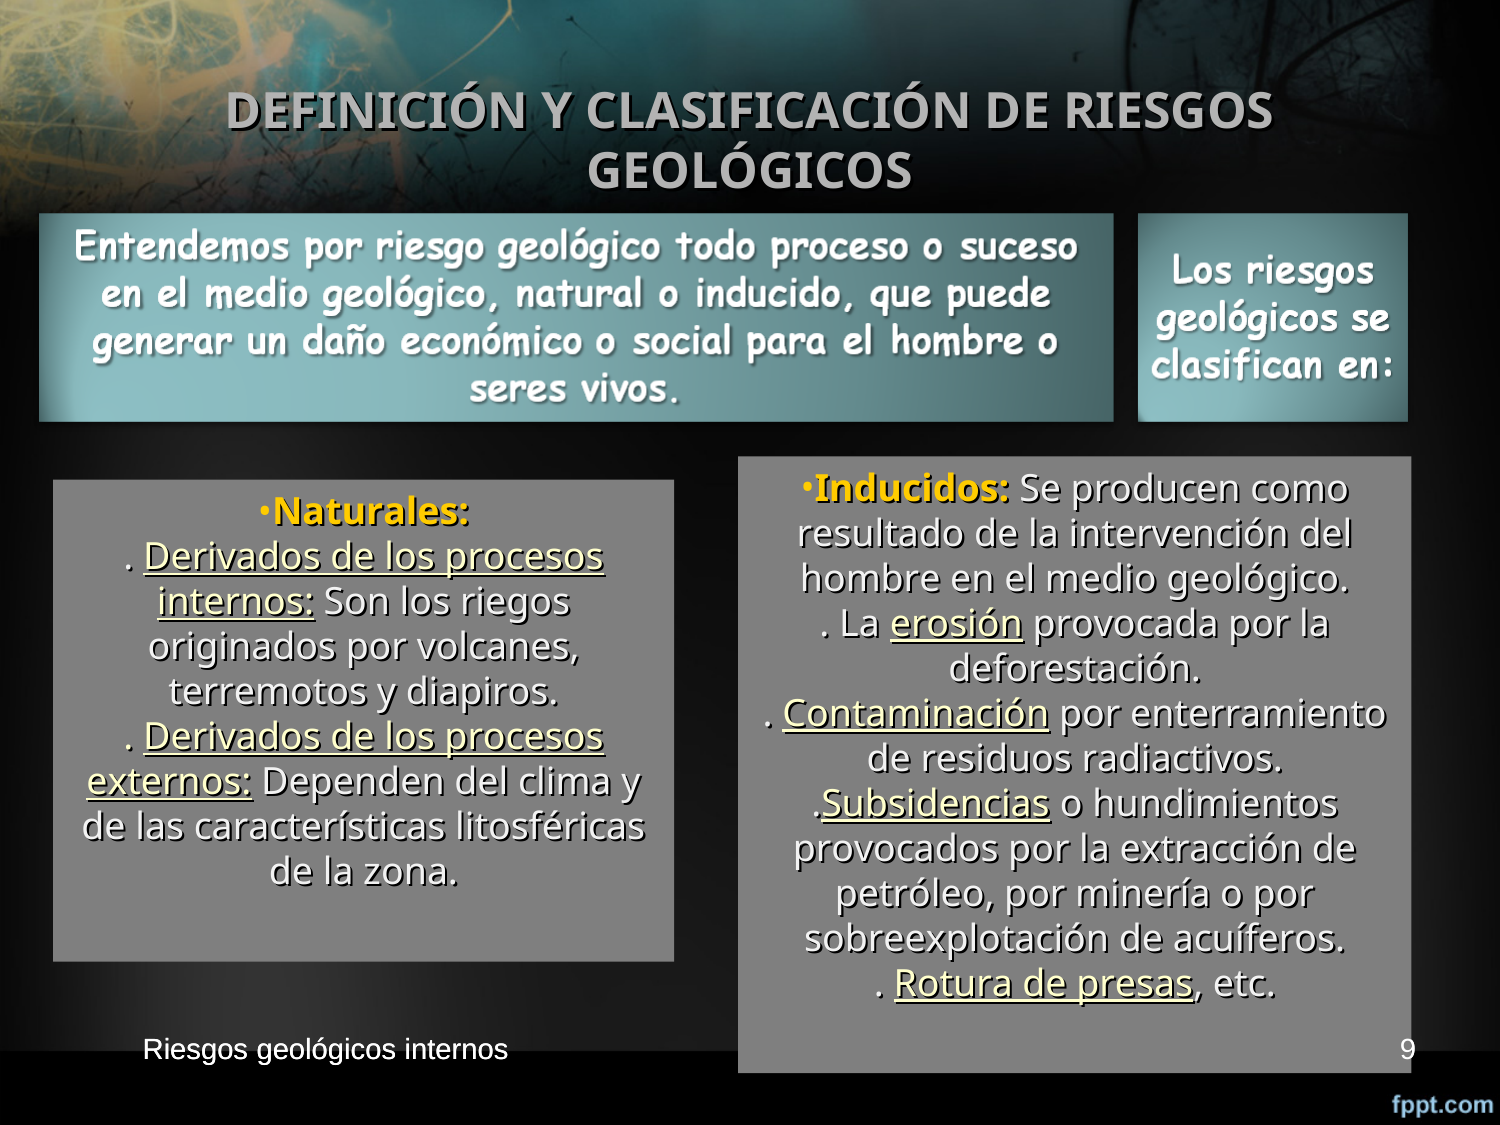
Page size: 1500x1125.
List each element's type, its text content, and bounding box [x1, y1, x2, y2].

text_box Riesgos geológicos internos [88, 1023, 564, 1102]
text_box <número> [1080, 1023, 1431, 1102]
list Inducidos: Se producen como resultado de la intervención del hombre en el medio geológico. . La erosión provocada por la deforestación. . Contaminación por enterramiento de residuos radiactivos. .Subsidencias o hundimientos provocados por la extracción de petróleo, por minería o por sobreexplotación de acuíferos. . Rotura de presas, etc. [738, 456, 1412, 1074]
picture [0, 0, 1500, 1125]
title DEFINICIÓN Y CLASIFICACIÓN DE RIESGOS GEOLÓGICOS [75, 45, 1426, 196]
list Naturales: . Derivados de los procesos internos: Son los riegos originados por volcanes, terremotos y diapiros. . Derivados de los procesos externos: Dependen del clima y de las características litosféricas de la zona. [53, 479, 675, 962]
